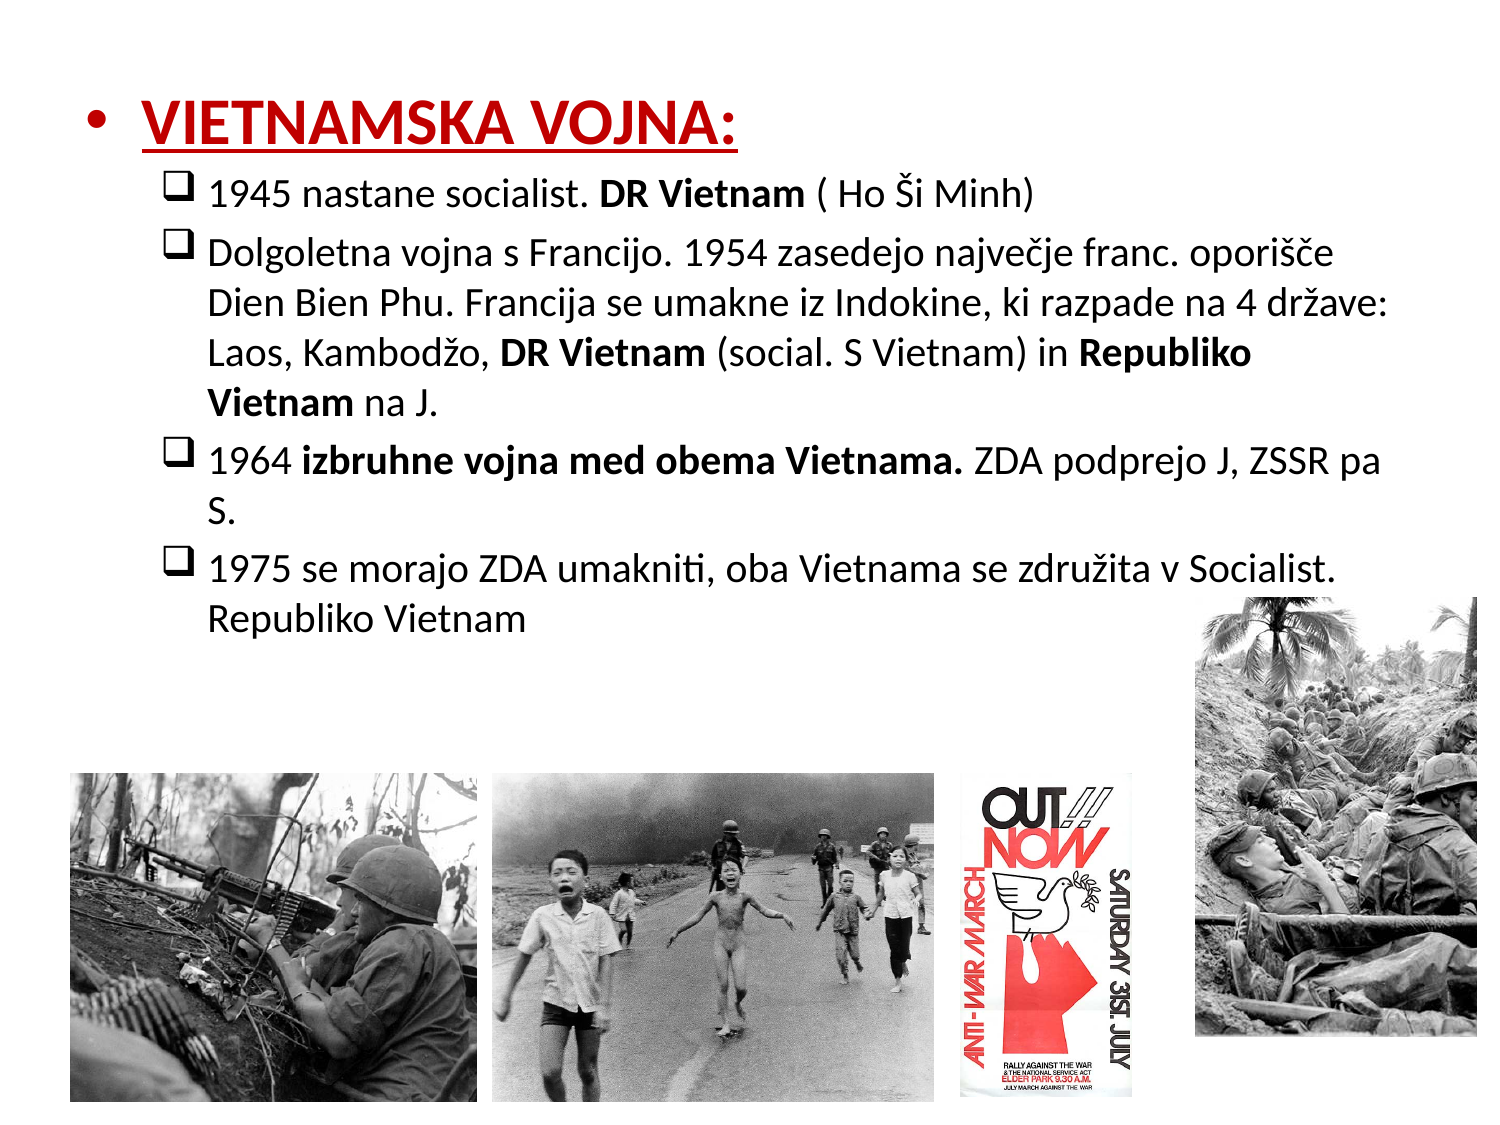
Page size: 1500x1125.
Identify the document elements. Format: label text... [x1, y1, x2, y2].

picture [1195, 597, 1477, 1037]
picture [960, 773, 1132, 1097]
picture [492, 773, 934, 1102]
list VIETNAMSKA VOJNA: 1945 nastane socialist. DR Vietnam ( Ho Ši Minh) Dolgoletna vojna s Francijo. 1954 zasedejo največje franc. oporišče Dien Bien Phu. Francija se umakne iz Indokine, ki razpade na 4 države: Laos, Kambodžo, DR Vietnam (social. S Vietnam) in Republiko Vietnam na J. 1964 izbruhne vojna med obema Vietnama. ZDA podprejo J, ZSSR pa S. 1975 se morajo ZDA umakniti, oba Vietnama se združita v Socialist. Republiko Vietnam [70, 70, 1421, 813]
picture [70, 773, 477, 1102]
